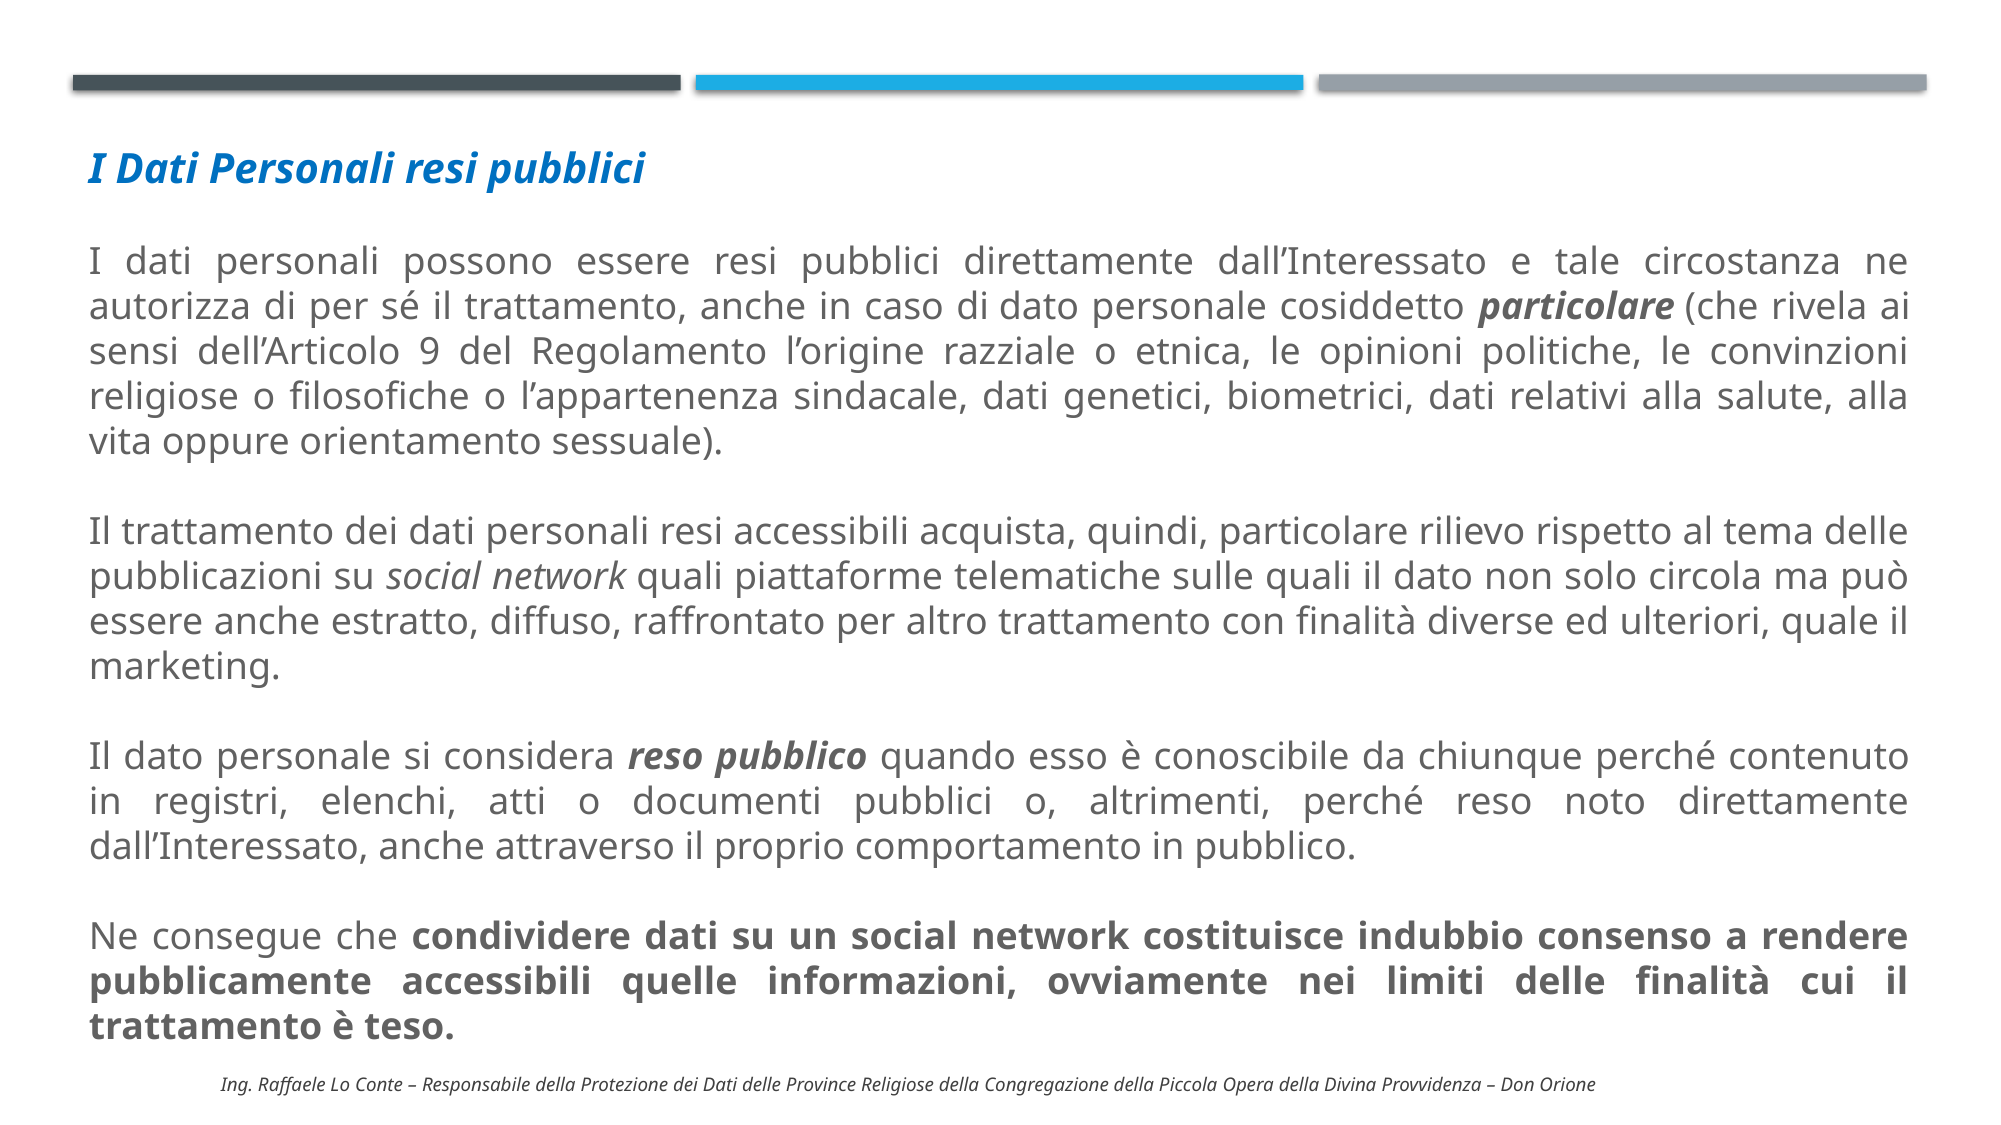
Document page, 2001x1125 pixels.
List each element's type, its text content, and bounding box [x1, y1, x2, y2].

text_box I Dati Personali resi pubblici I dati personali possono essere resi pubblici direttamente dall’Interessato e tale circostanza ne autorizza di per sé il trattamento, anche in caso di dato personale cosiddetto particolare (che rivela ai sensi dell’Articolo 9 del Regolamento l’origine razziale o etnica, le opinioni politiche, le convinzioni religiose o filosofiche o l’appartenenza sindacale, dati genetici, biometrici, dati relativi alla salute, alla vita oppure orientamento sessuale). Il trattamento dei dati personali resi accessibili acquista, quindi, particolare rilievo rispetto al tema delle pubblicazioni su social network quali piattaforme telematiche sulle quali il dato non solo circola ma può essere anche estratto, diffuso, raffrontato per altro trattamento con finalità diverse ed ulteriori, quale il marketing. Il dato personale si considera reso pubblico quando esso è conoscibile da chiunque perché contenuto in registri, elenchi, atti o documenti pubblici o, altrimenti, perché reso noto direttamente dall’Interessato, anche attraverso il proprio comportamento in pubblico. Ne consegue che condividere dati su un social network costituisce indubbio consenso a rendere pubblicamente accessibili quelle informazioni, ovviamente nei limiti delle finalità cui il trattamento è teso. [74, 134, 1926, 1055]
slide_number Ing. Raffaele Lo Conte – Responsabile della Protezione dei Dati delle Province Religiose della Congregazione della Piccola Opera della Divina Provvidenza – Don Orione [100, 1053, 1715, 1114]
